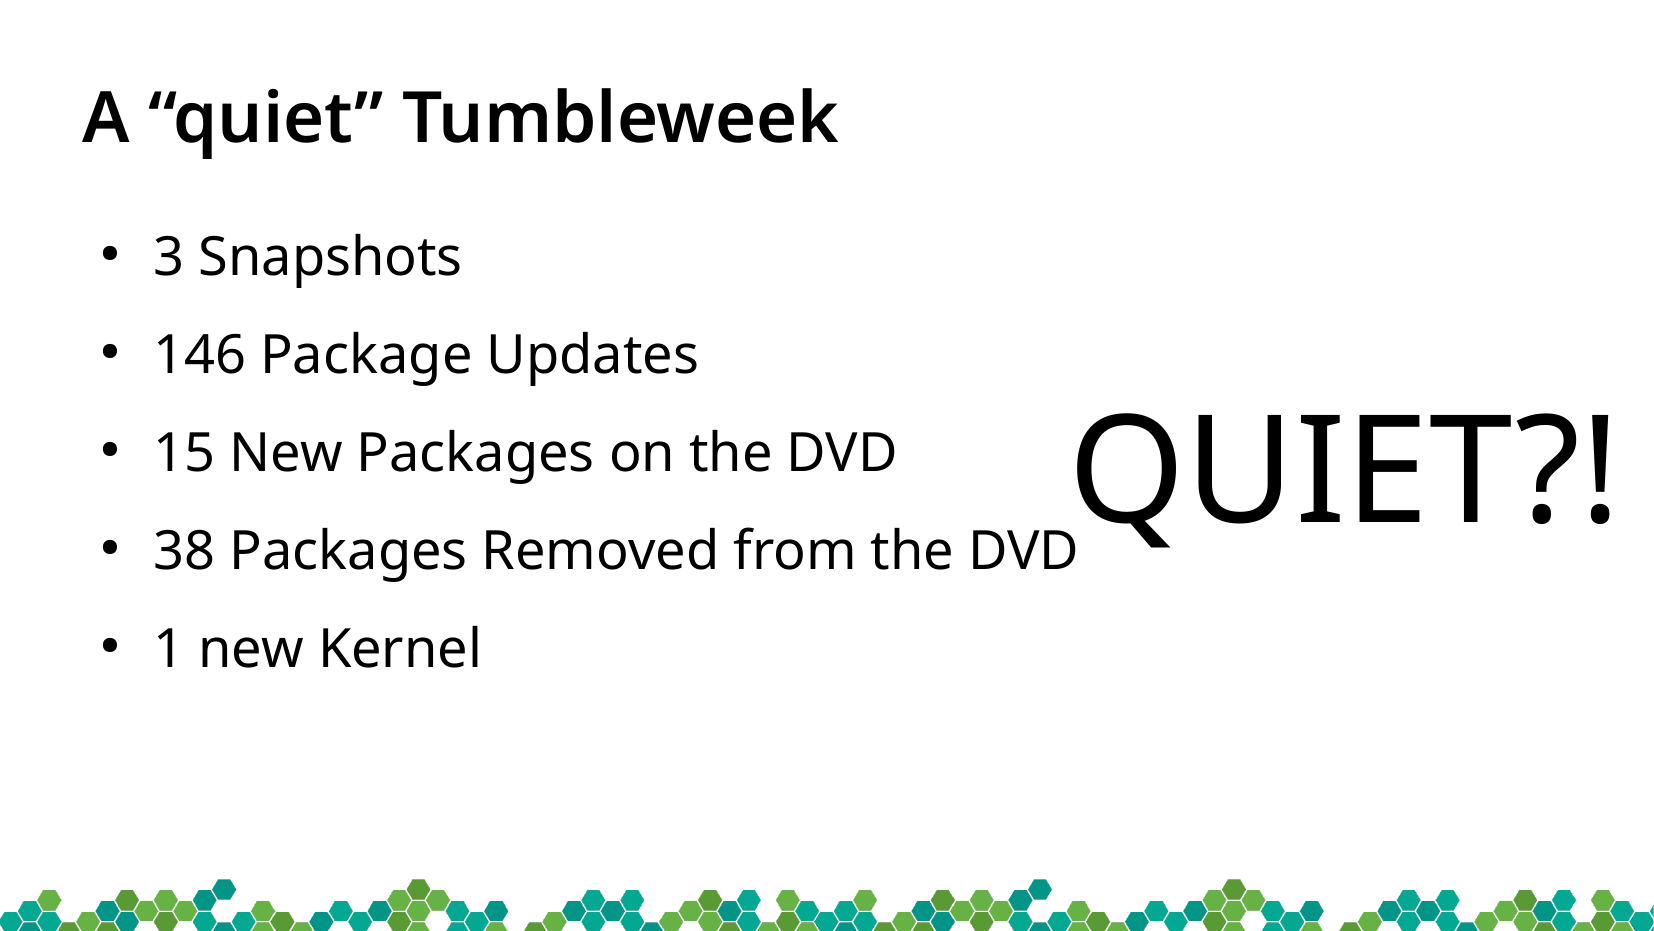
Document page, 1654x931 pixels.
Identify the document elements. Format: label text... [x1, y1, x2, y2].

title A “quiet” Tumbleweek [82, 37, 1571, 193]
picture [0, 871, 1654, 931]
list 3 Snapshots 146 Package Updates 15 New Packages on the DVD 38 Packages Removed from the DVD 1 new Kernel [82, 217, 1571, 847]
text_box QUIET?! [1053, 354, 1531, 574]
